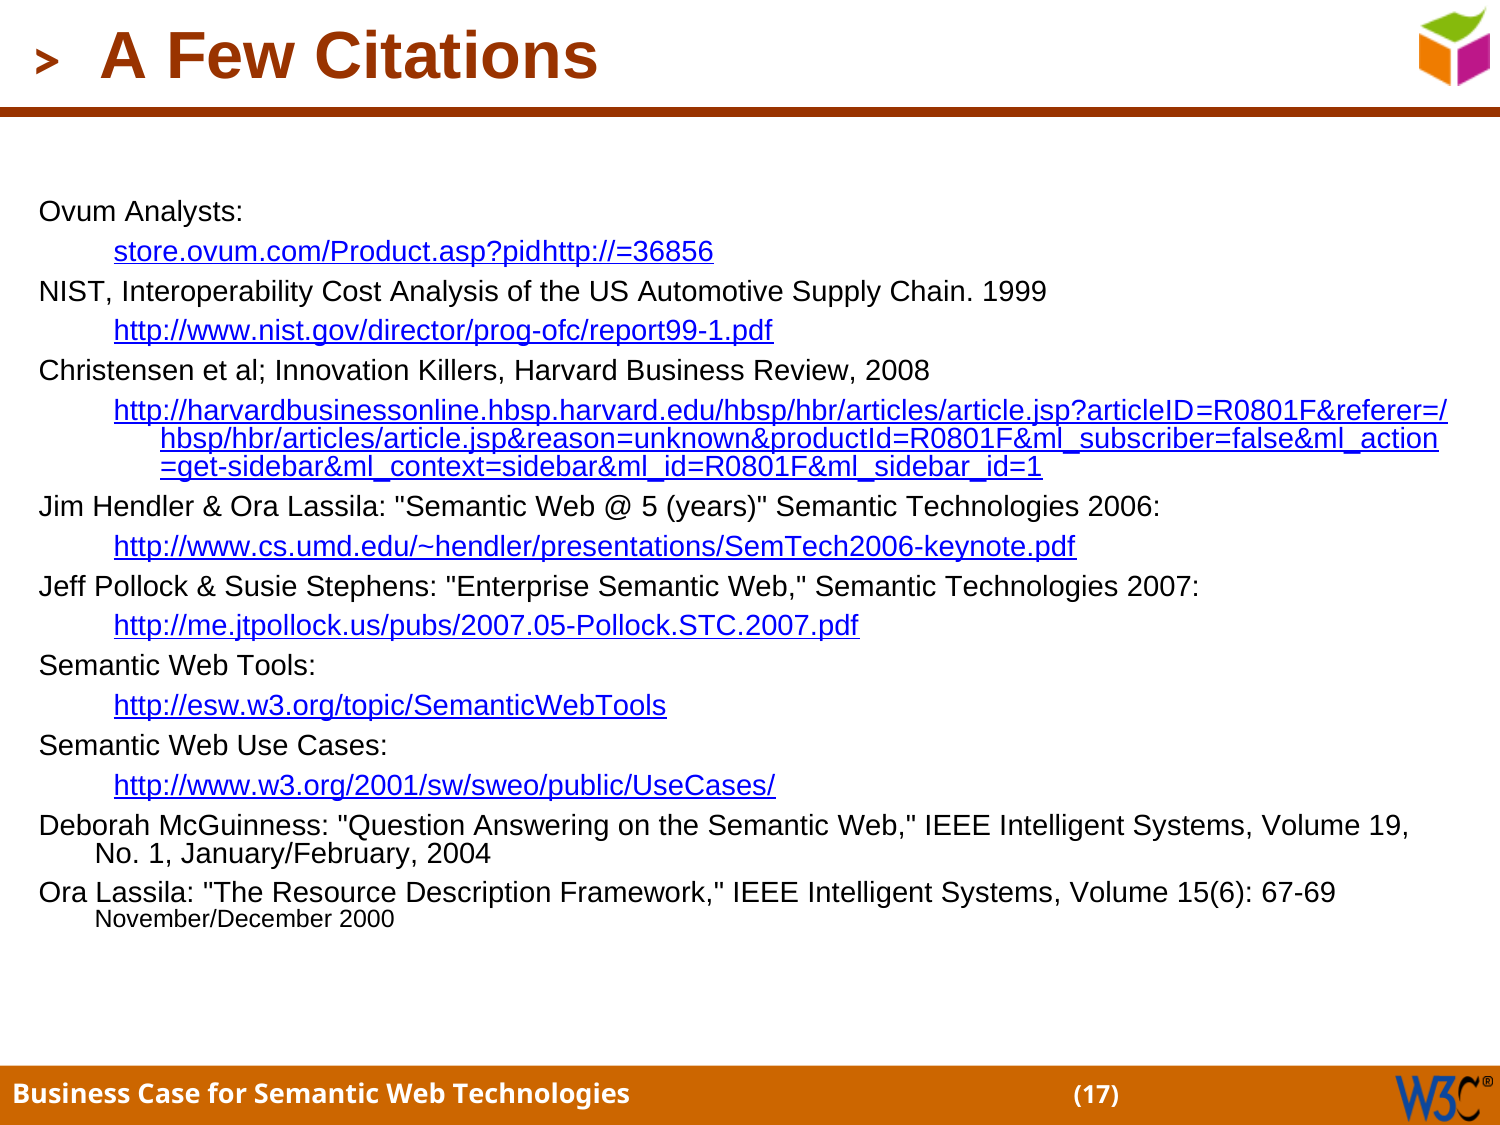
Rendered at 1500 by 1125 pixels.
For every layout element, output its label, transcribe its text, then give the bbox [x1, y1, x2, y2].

picture [1419, 5, 1490, 86]
text_box Ovum Analysts: store.ovum.com/Product.asp?pidhttp://=36856 NIST, Interoperability Cost Analysis of the US Automotive Supply Chain. 1999 http://www.nist.gov/director/prog-ofc/report99-1.pdf Christensen et al; Innovation Killers, Harvard Business Review, 2008 http://harvardbusinessonline.hbsp.harvard.edu/hbsp/hbr/articles/article.jsp?articleID=R0801F&referer=/hbsp/hbr/articles/article.jsp&reason=unknown&productId=R0801F&ml_subscriber=false&ml_action=get-sidebar&ml_context=sidebar&ml_id=R0801F&ml_sidebar_id=1 Jim Hendler & Ora Lassila: "Semantic Web @ 5 (years)" Semantic Technologies 2006: http://www.cs.umd.edu/~hendler/presentations/SemTech2006-keynote.pdf Jeff Pollock & Susie Stephens: "Enterprise Semantic Web," Semantic Technologies 2007: http://me.jtpollock.us/pubs/2007.05-Pollock.STC.2007.pdf Semantic Web Tools: http://esw.w3.org/topic/SemanticWebTools Semantic Web Use Cases: http://www.w3.org/2001/sw/sweo/public/UseCases/ Deborah McGuinness: "Question Answering on the Semantic Web," IEEE Intelligent Systems, Volume 19, No. 1, January/February, 2004 Ora Lassila: "The Resource Description Framework," IEEE Intelligent Systems, Volume 15(6): 67-69 November/December 2000 [23, 163, 1476, 1004]
title A Few Citations [84, 0, 1354, 115]
picture [1392, 1073, 1497, 1125]
